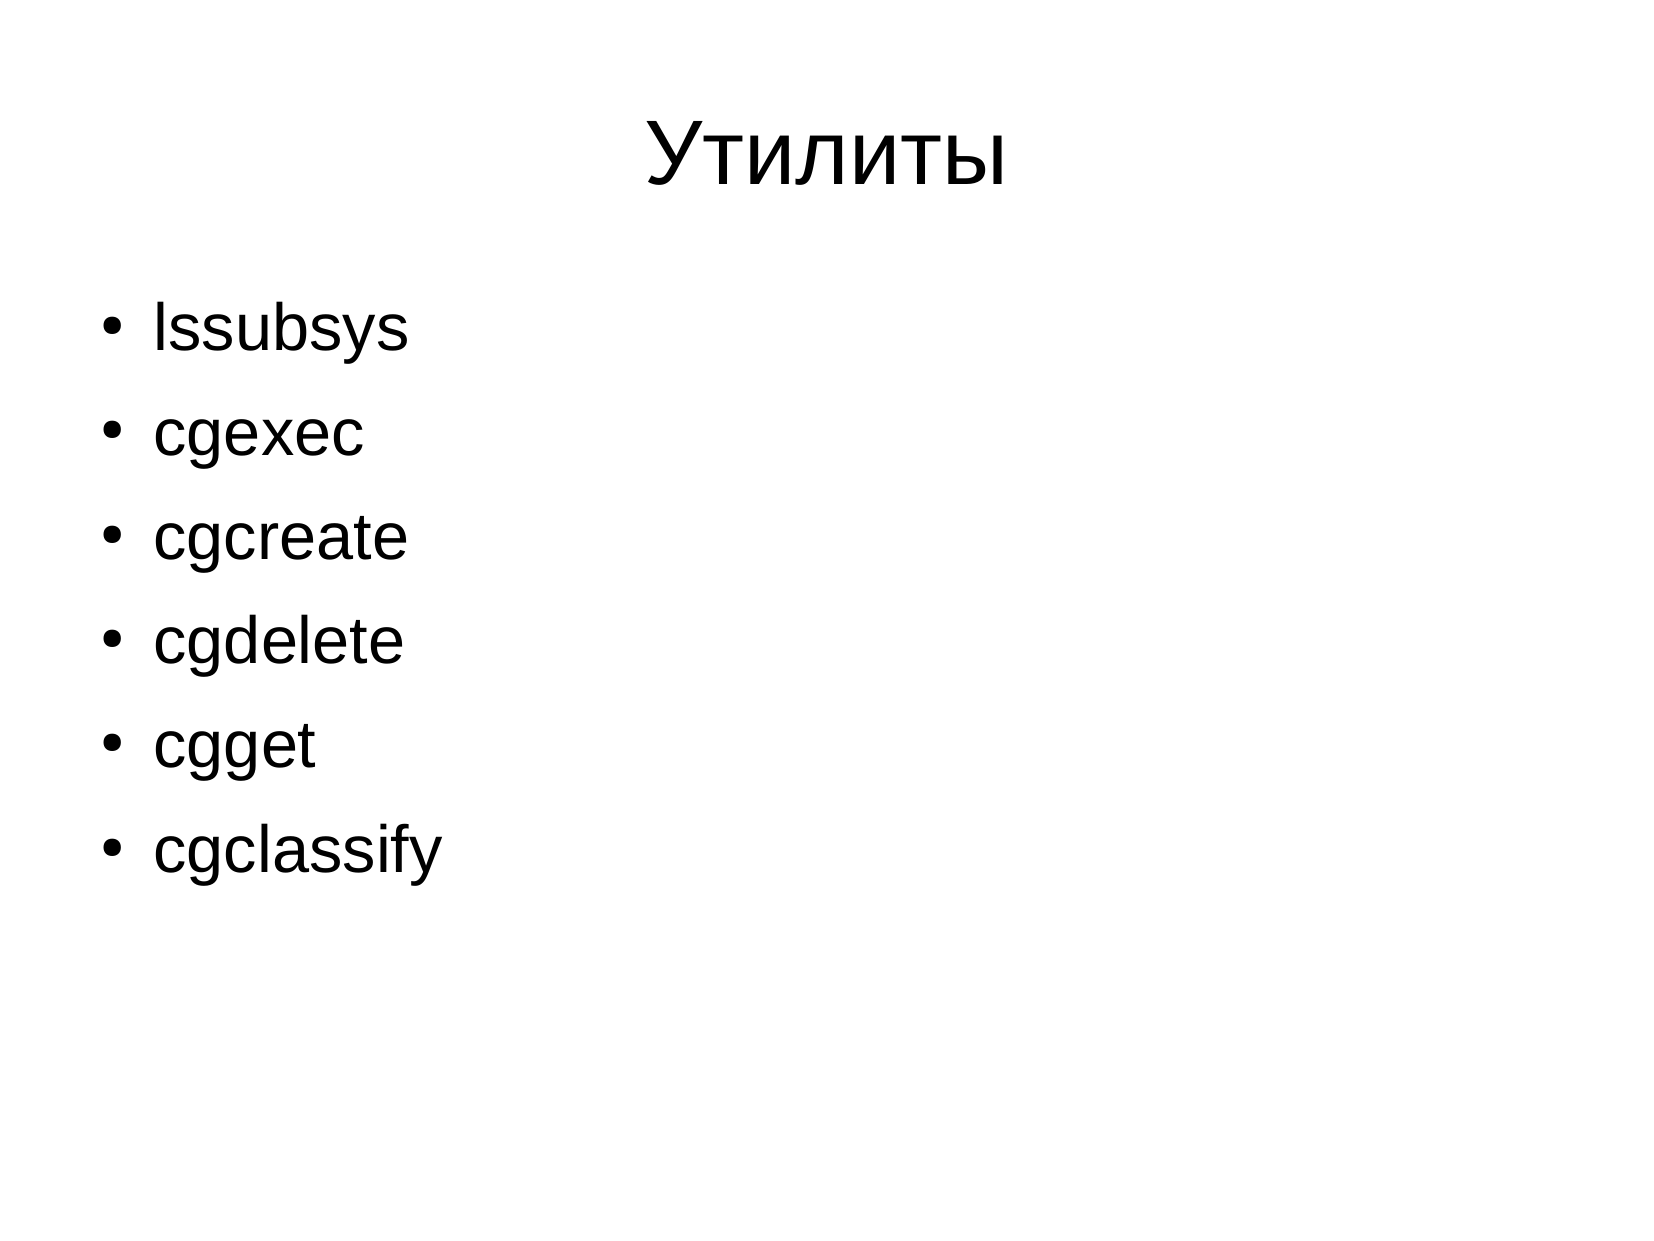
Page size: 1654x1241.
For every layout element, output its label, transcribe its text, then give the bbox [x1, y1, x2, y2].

list lssubsys cgexec cgcreate cgdelete cgget cgclassify [82, 290, 1538, 1010]
title Утилиты [82, 49, 1571, 257]
